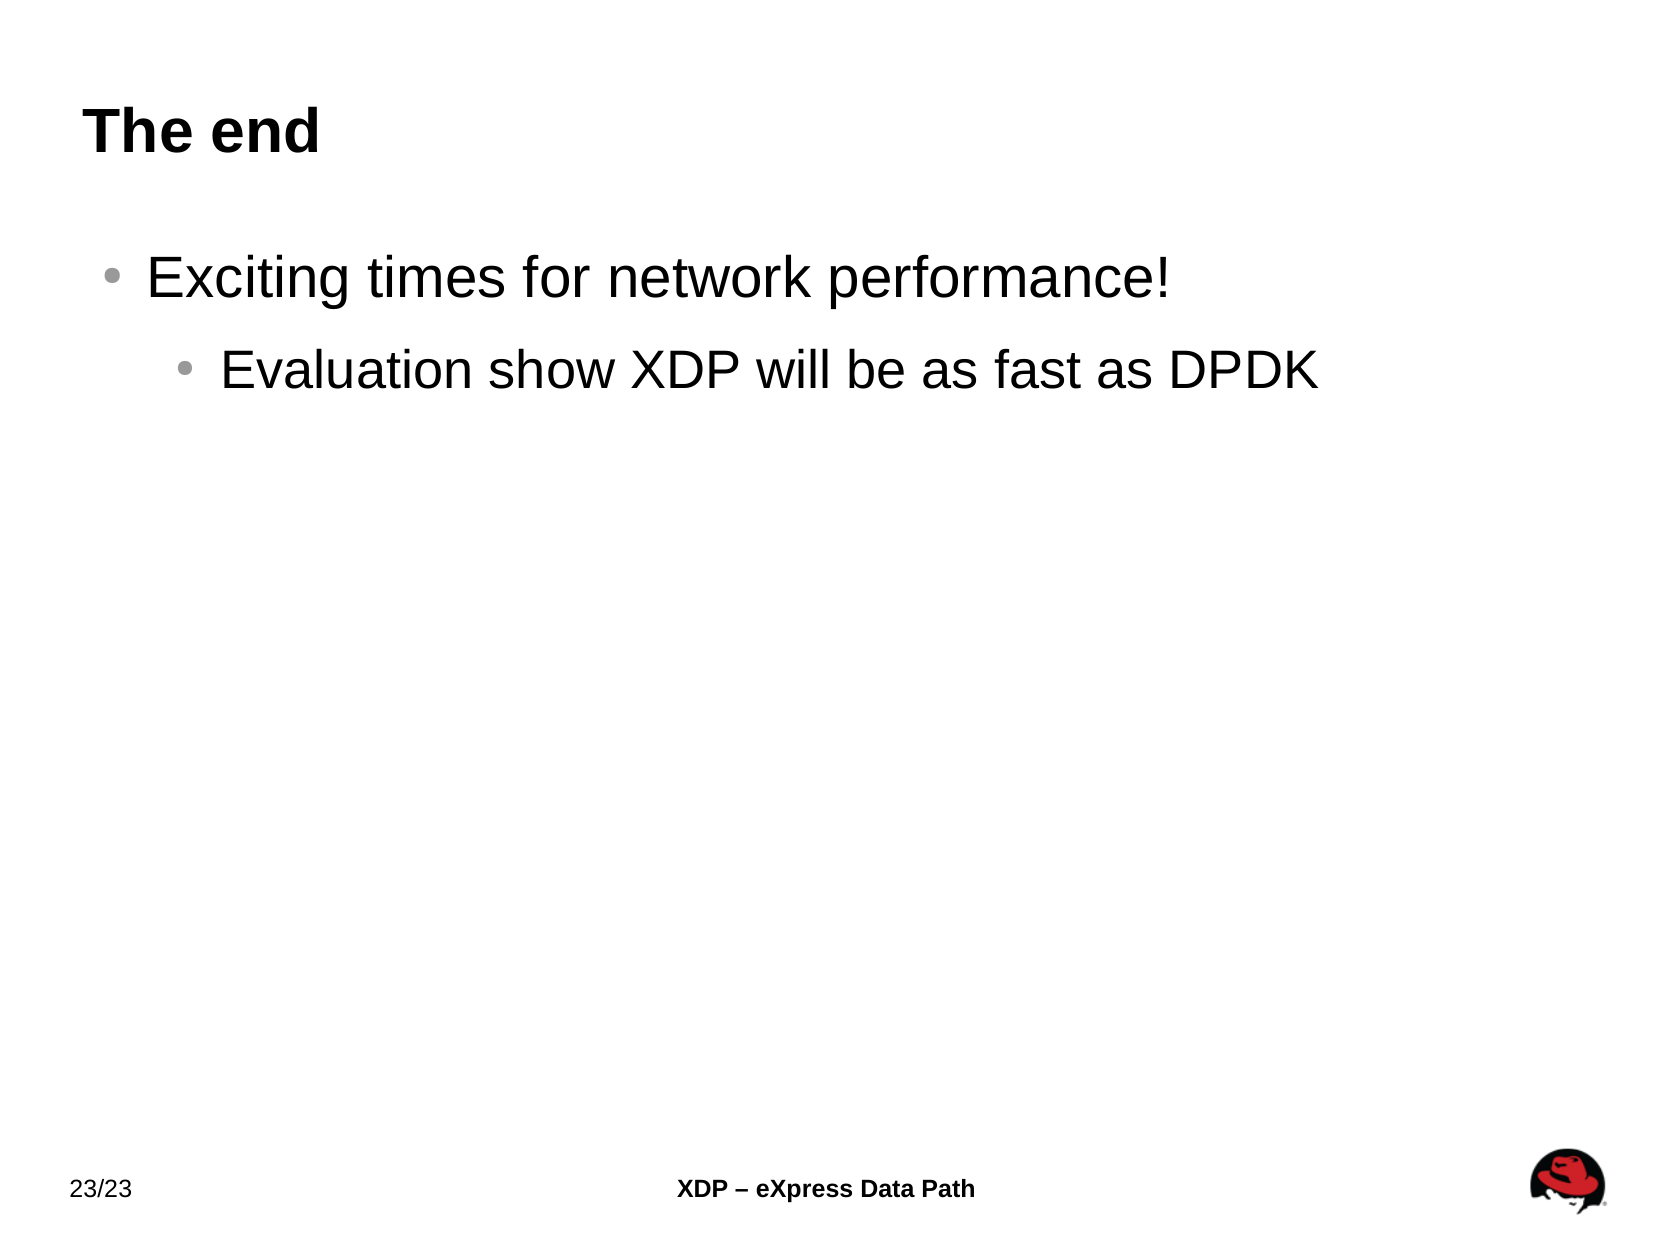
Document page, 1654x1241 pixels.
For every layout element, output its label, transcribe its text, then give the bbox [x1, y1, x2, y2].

title The end [82, 37, 1571, 226]
picture [1529, 1146, 1613, 1224]
list Exciting times for network performance! Evaluation show XDP will be as fast as DPDK [86, 244, 1576, 1039]
